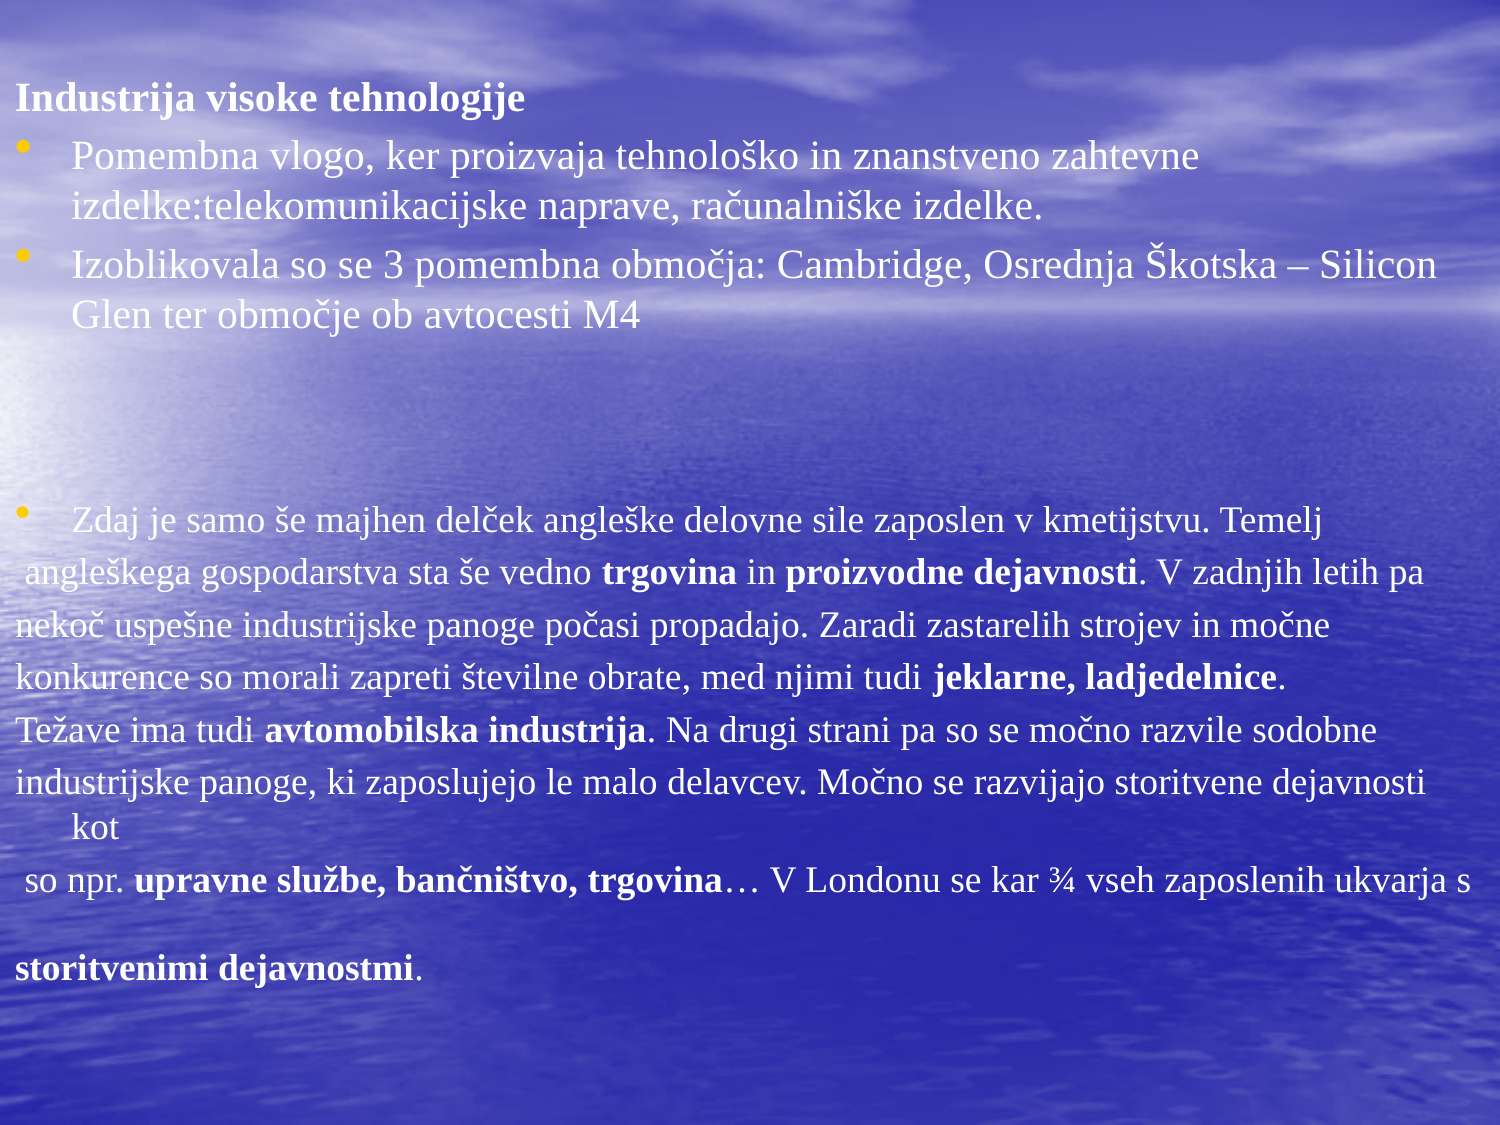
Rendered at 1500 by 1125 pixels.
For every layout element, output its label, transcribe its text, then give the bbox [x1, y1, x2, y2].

list Zdaj je samo še majhen delček angleške delovne sile zaposlen v kmetijstvu. Temelj angleškega gospodarstva sta še vedno trgovina in proizvodne dejavnosti. V zadnjih letih pa nekoč uspešne industrijske panoge počasi propadajo. Zaradi zastarelih strojev in močne konkurence so morali zapreti številne obrate, med njimi tudi jeklarne, ladjedelnice. Težave ima tudi avtomobilska industrija. Na drugi strani pa so se močno razvile sodobne industrijske panoge, ki zaposlujejo le malo delavcev. Močno se razvijajo storitvene dejavnosti kot so npr. upravne službe, bančništvo, trgovina… V Londonu se kar ¾ vseh zaposlenih ukvarja s storitvenimi dejavnostmi. [0, 0, 1500, 1125]
text_box Industrija visoke tehnologije Pomembna vlogo, ker proizvaja tehnološko in znanstveno zahtevne izdelke:telekomunikacijske naprave, računalniške izdelke. Izoblikovala so se 3 pomembna območja: Cambridge, Osrednja Škotska – Silicon Glen ter območje ob avtocesti M4 [0, 62, 1475, 425]
